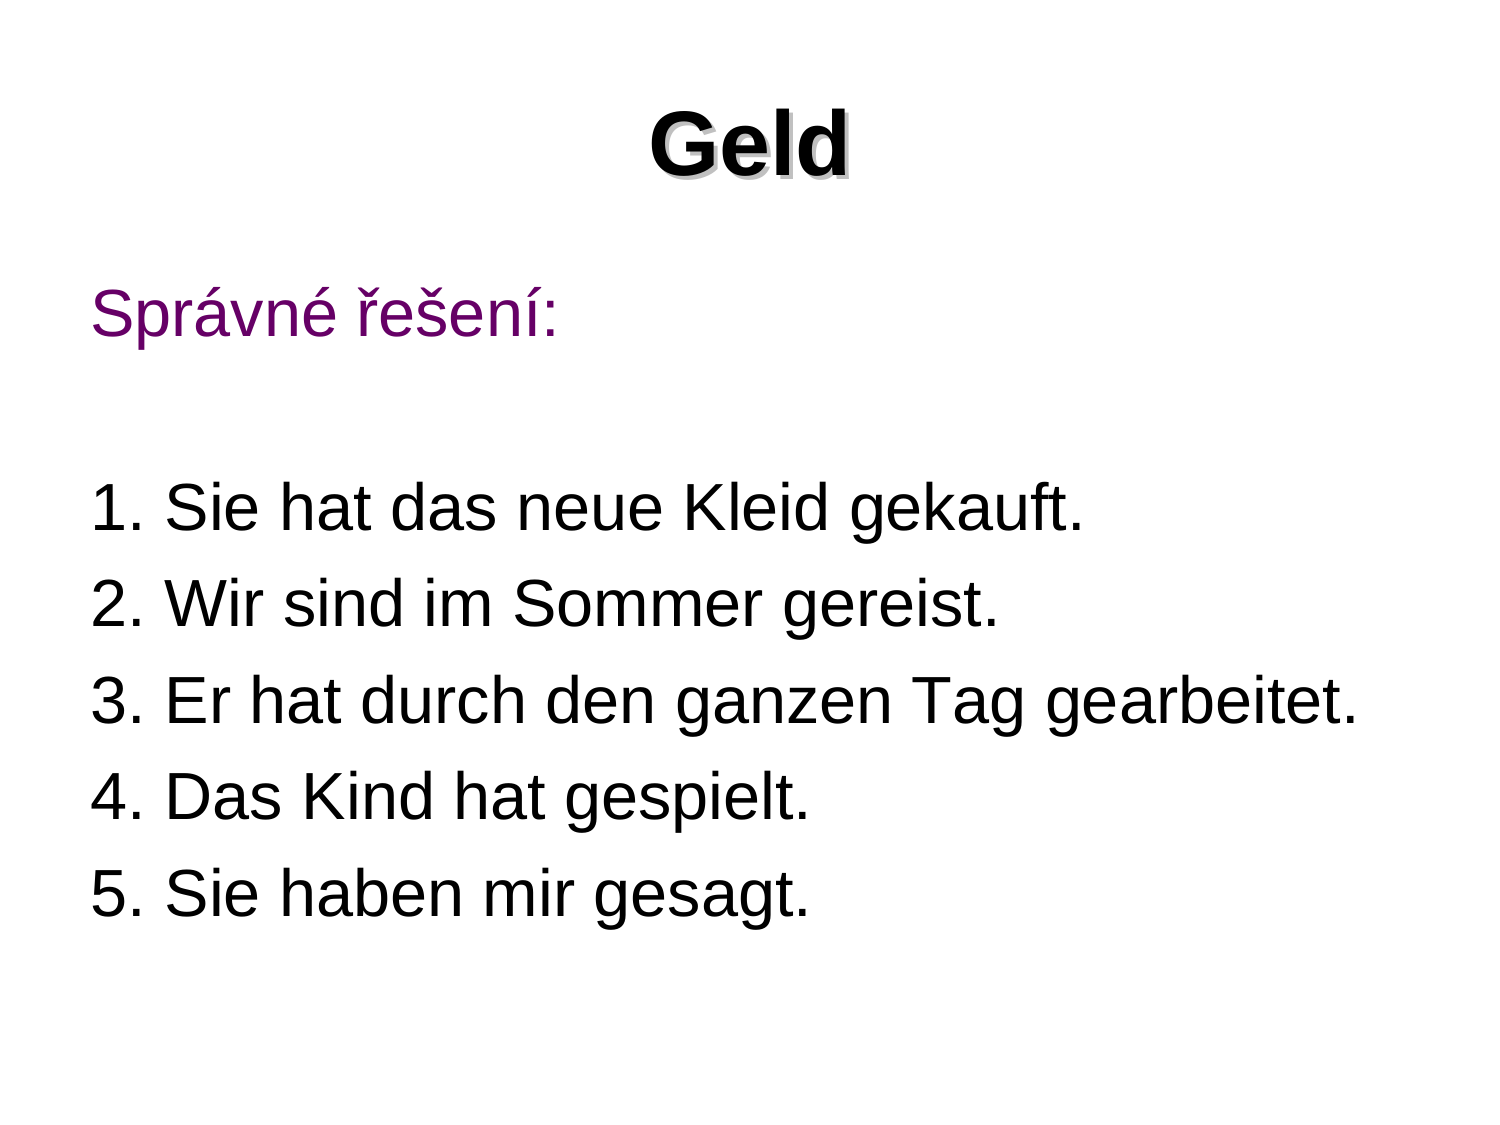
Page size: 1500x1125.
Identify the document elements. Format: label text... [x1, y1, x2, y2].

title Geld [75, 45, 1426, 233]
list Správné řešení: Sie hat das neue Kleid gekauft. Wir sind im Sommer gereist. Er hat durch den ganzen Tag gearbeitet. Das Kind hat gespielt. Sie haben mir gesagt. [75, 262, 1426, 1006]
